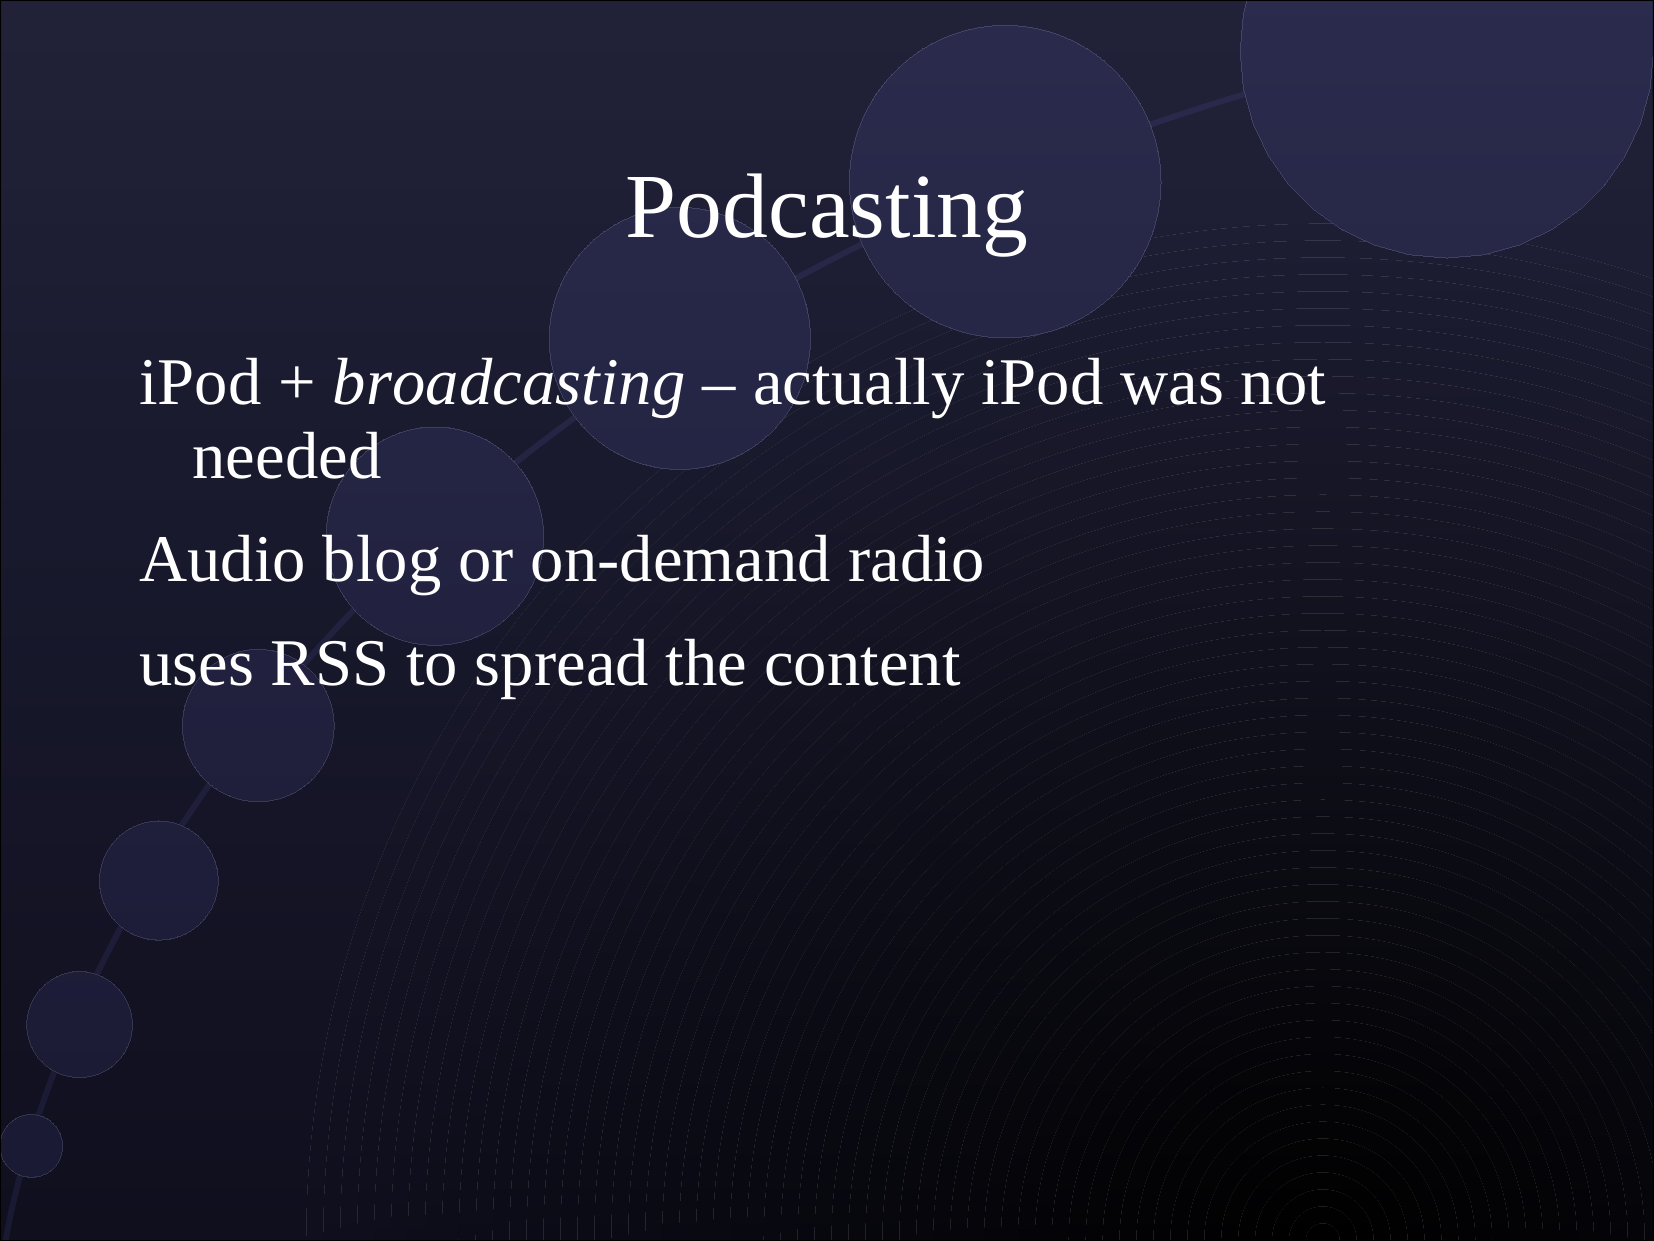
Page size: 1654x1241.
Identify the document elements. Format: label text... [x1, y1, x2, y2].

title Podcasting [121, 102, 1534, 311]
list iPod + broadcasting – actually iPod was not needed Audio blog or on-demand radio uses RSS to spread the content [121, 344, 1534, 1127]
